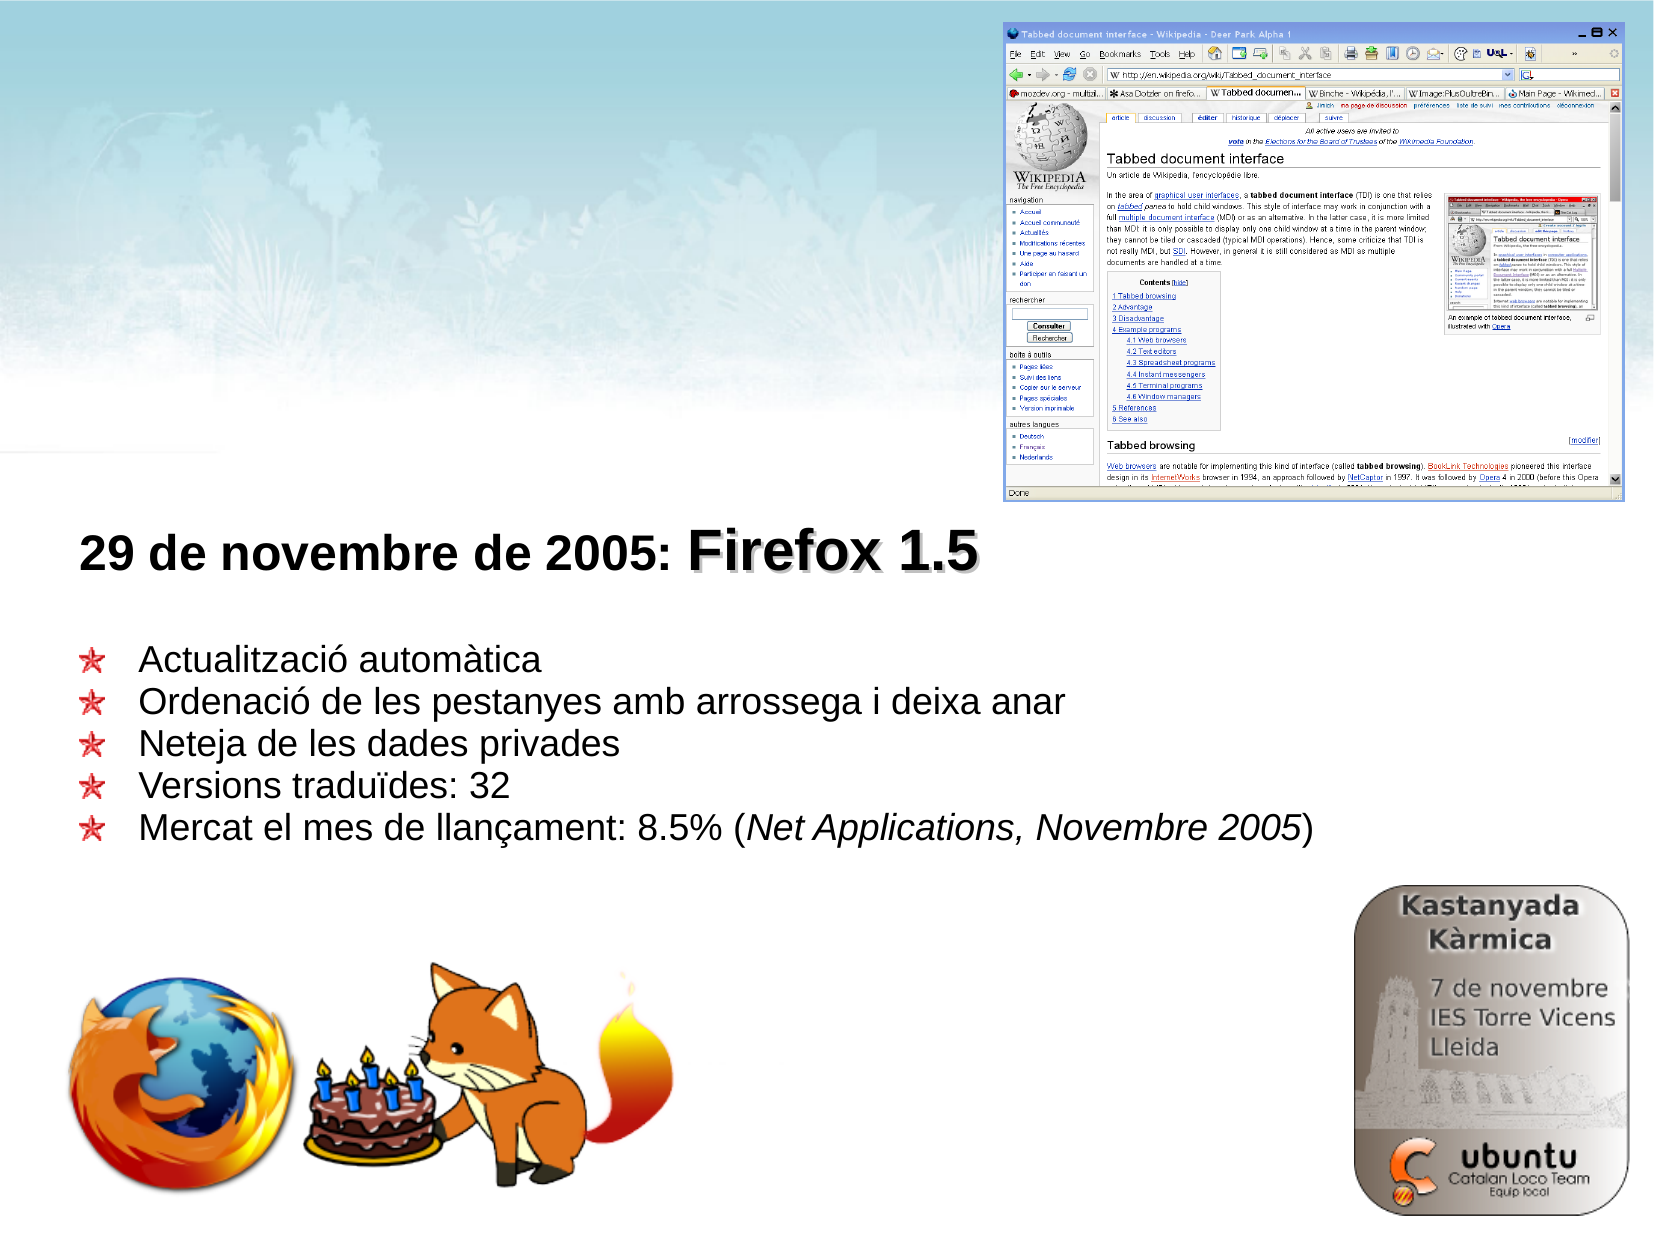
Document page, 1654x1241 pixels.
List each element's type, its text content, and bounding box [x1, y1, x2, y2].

picture [0, 0, 1654, 1240]
text_box 29 de novembre de 2005: Firefox 1.5 Actualització automàtica Ordenació de les pestanyes amb arrossega i deixa anar Neteja de les dades privades Versions traduïdes: 32 Mercat el mes de llançament: 8.5% (Net Applications, Novembre 2005) [64, 510, 1359, 857]
